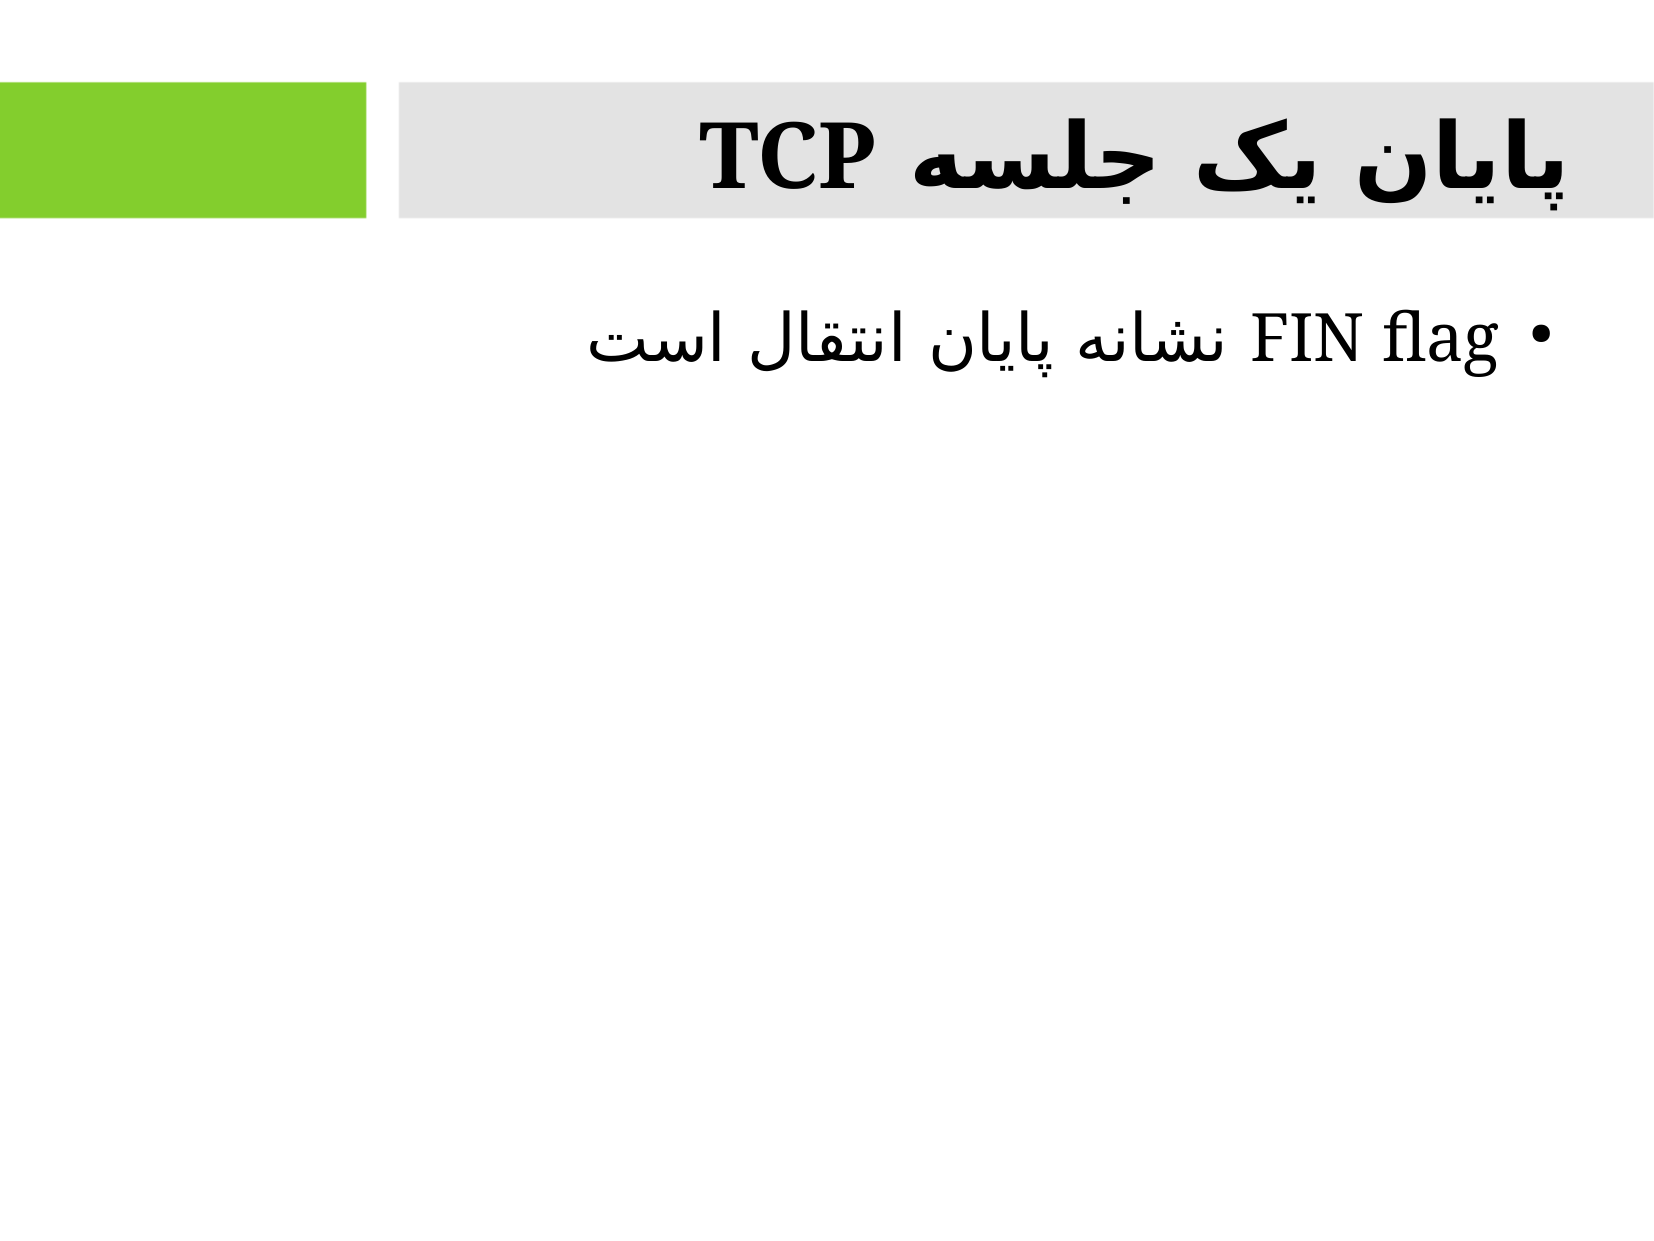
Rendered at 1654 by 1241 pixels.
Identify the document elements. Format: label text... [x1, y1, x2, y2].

title پایان یک جلسه TCP [82, 49, 1571, 257]
list FIN flag نشانه پایان انتقال است [82, 290, 1571, 1182]
picture [0, 0, 1654, 1241]
